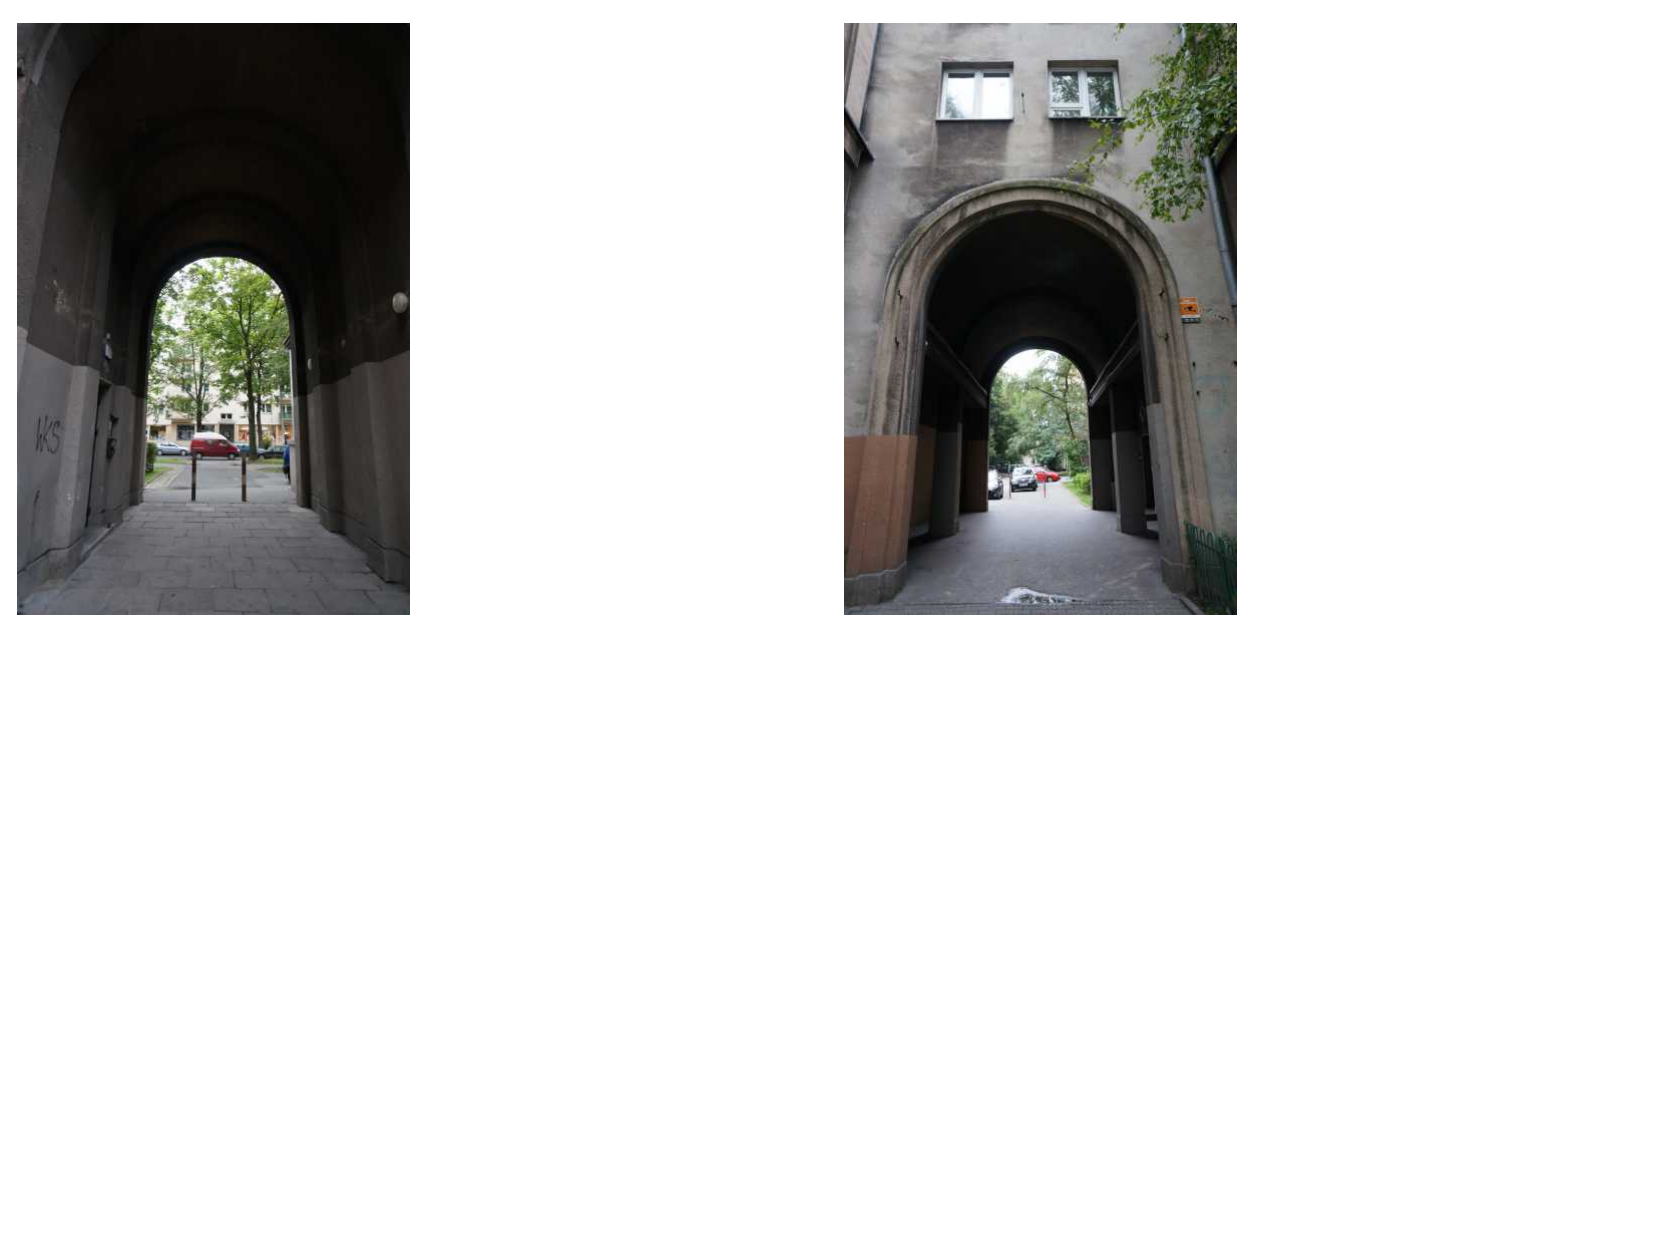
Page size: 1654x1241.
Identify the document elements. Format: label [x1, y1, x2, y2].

picture [844, 23, 1237, 615]
picture [17, 23, 410, 615]
